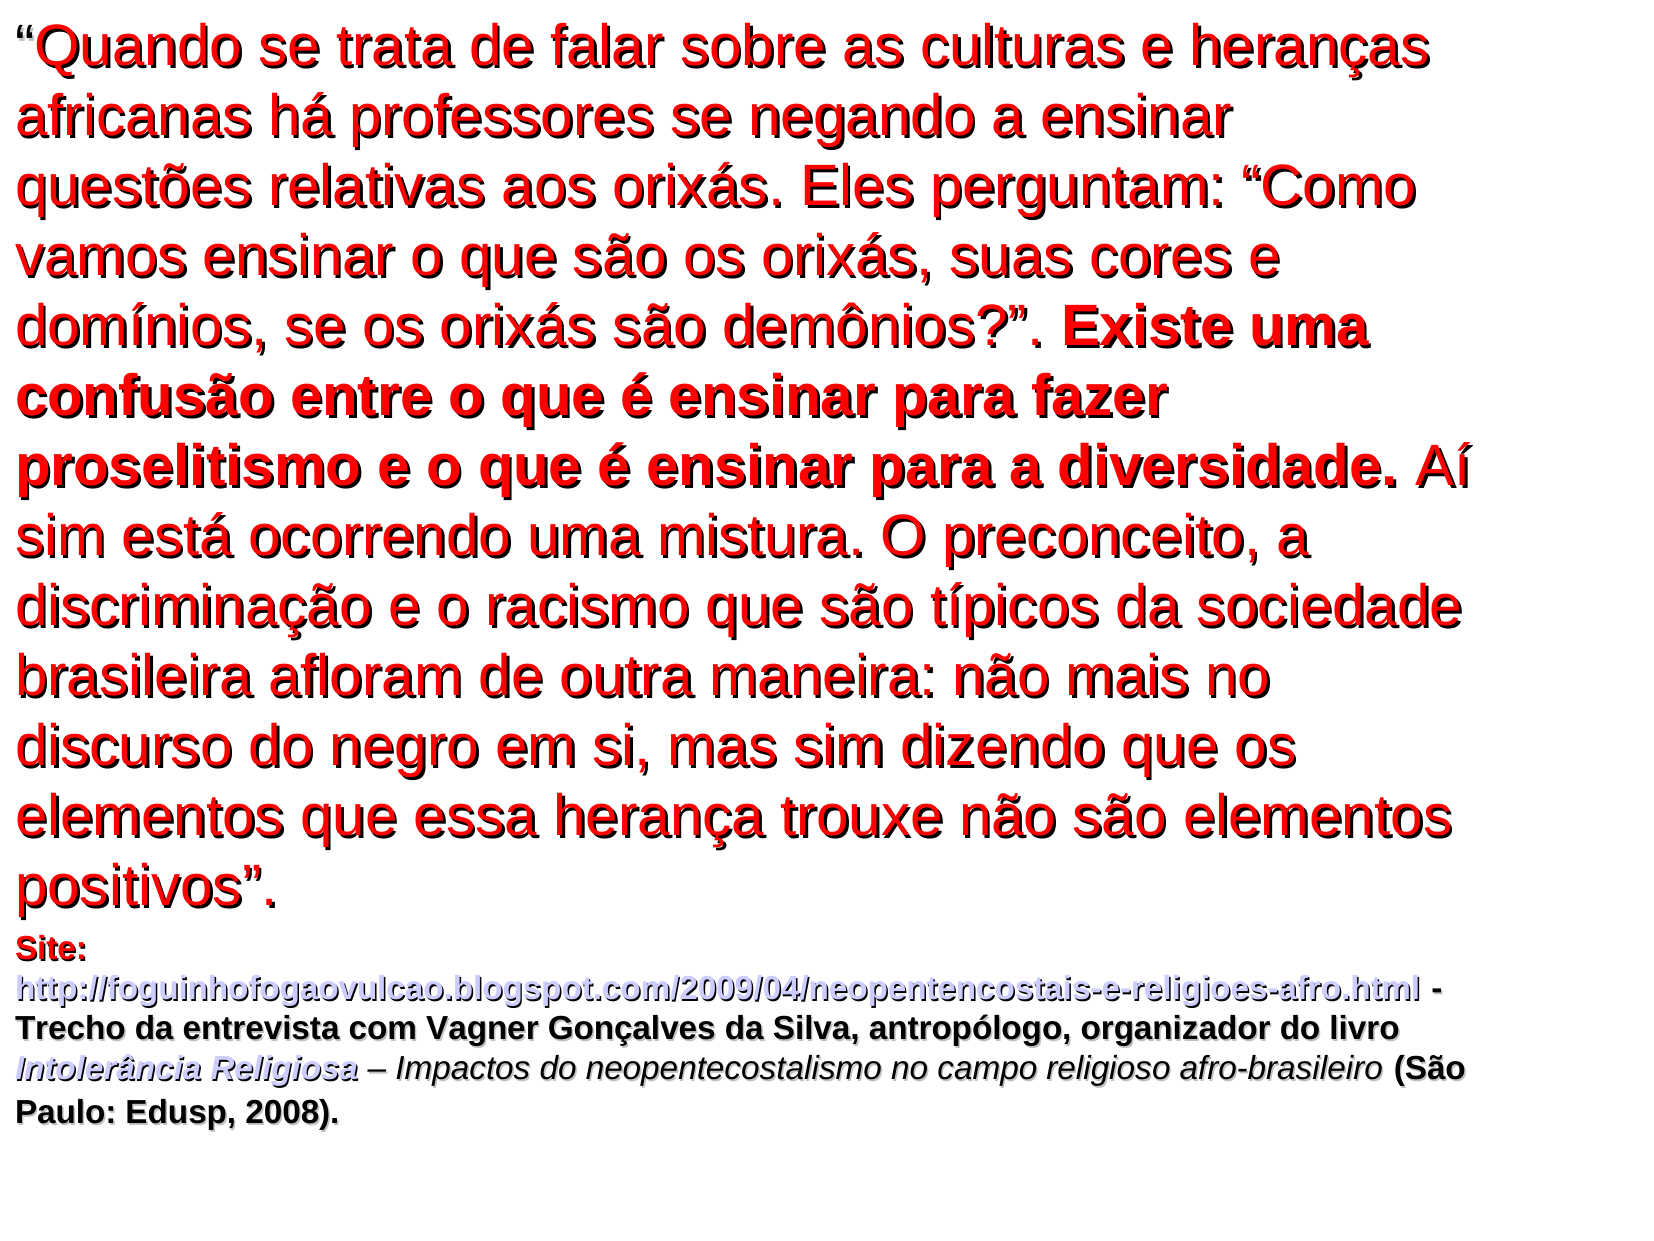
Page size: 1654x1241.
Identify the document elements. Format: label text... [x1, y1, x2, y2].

text_box “Quando se trata de falar sobre as culturas e heranças africanas há professores se negando a ensinar questões relativas aos orixás. Eles perguntam: “Como vamos ensinar o que são os orixás, suas cores e domínios, se os orixás são demônios?”. Existe uma confusão entre o que é ensinar para fazer proselitismo e o que é ensinar para a diversidade. Aí sim está ocorrendo uma mistura. O preconceito, a discriminação e o racismo que são típicos da sociedade brasileira afloram de outra maneira: não mais no discurso do negro em si, mas sim dizendo que os elementos que essa herança trouxe não são elementos positivos”. Site: http://foguinhofogaovulcao.blogspot.com/2009/04/neopentencostais-e-religioes-afro.html - Trecho da entrevista com Vagner Gonçalves da Silva, antropólogo, organizador do livro Intolerância Religiosa – Impactos do neopentecostalismo no campo religioso afro-brasileiro (São Paulo: Edusp, 2008). [0, 0, 1501, 1194]
